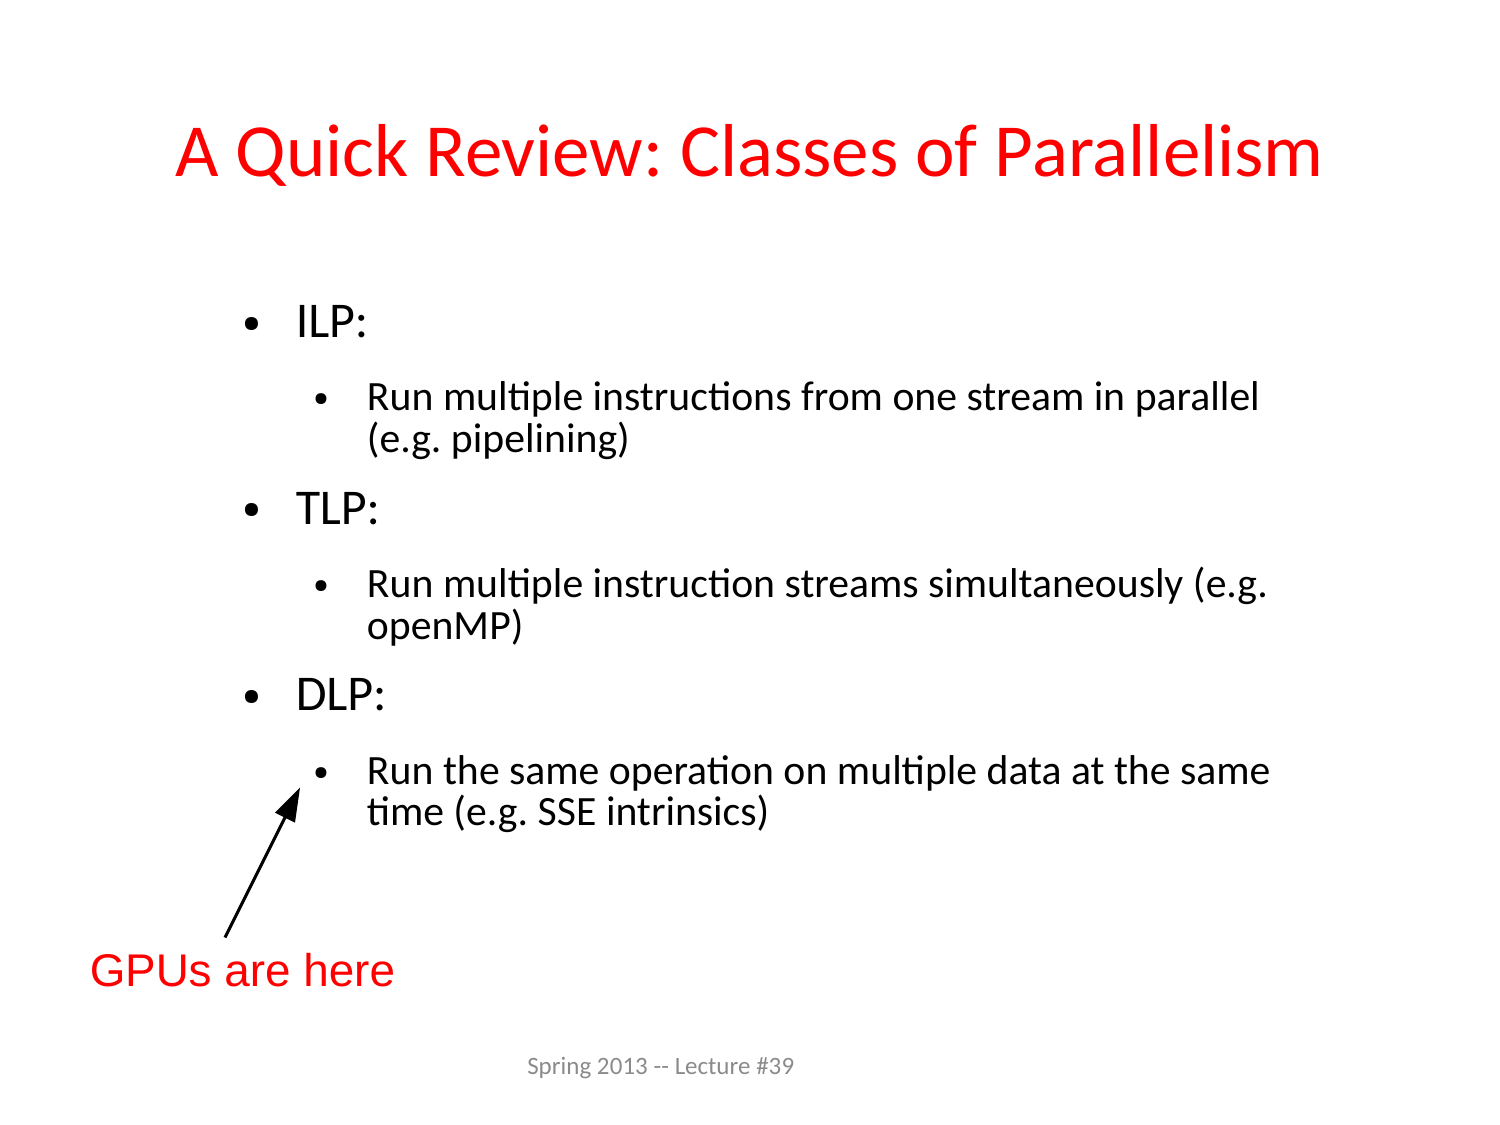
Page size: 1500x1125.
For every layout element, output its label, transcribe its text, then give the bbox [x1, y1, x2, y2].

text_box GPUs are here [75, 937, 413, 1004]
list ILP: Run multiple instructions from one stream in parallel (e.g. pipelining) TLP: Run multiple instruction streams simultaneously (e.g. openMP) DLP: Run the same operation on multiple data at the same time (e.g. SSE intrinsics) [225, 299, 1313, 1051]
title A Quick Review: Classes of Parallelism [112, 37, 1388, 279]
